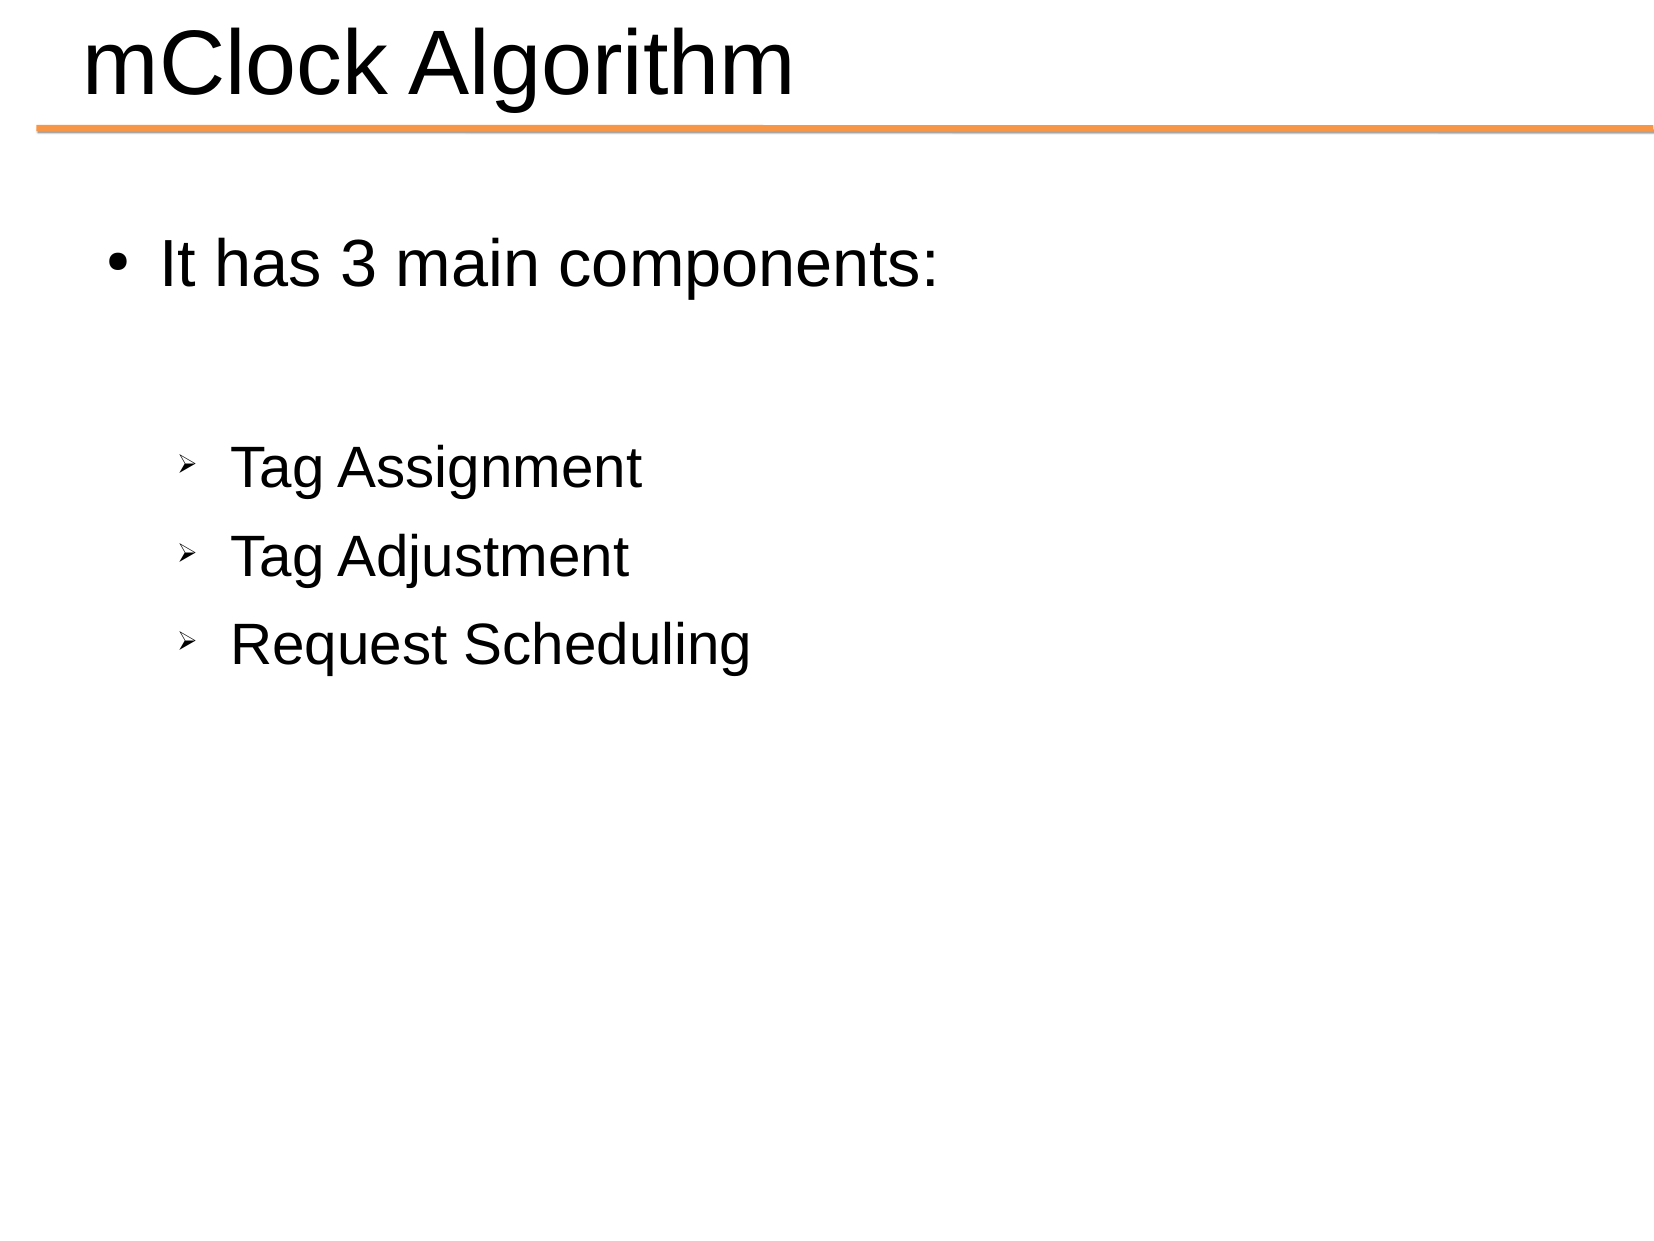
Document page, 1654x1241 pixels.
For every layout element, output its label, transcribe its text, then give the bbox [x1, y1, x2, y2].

list It has 3 main components: Tag Assignment Tag Adjustment Request Scheduling [88, 121, 1577, 125]
list It has 3 main components: Tag Assignment Tag Adjustment Request Scheduling [88, 135, 1577, 1217]
title mClock Algorithm [82, 11, 1571, 115]
